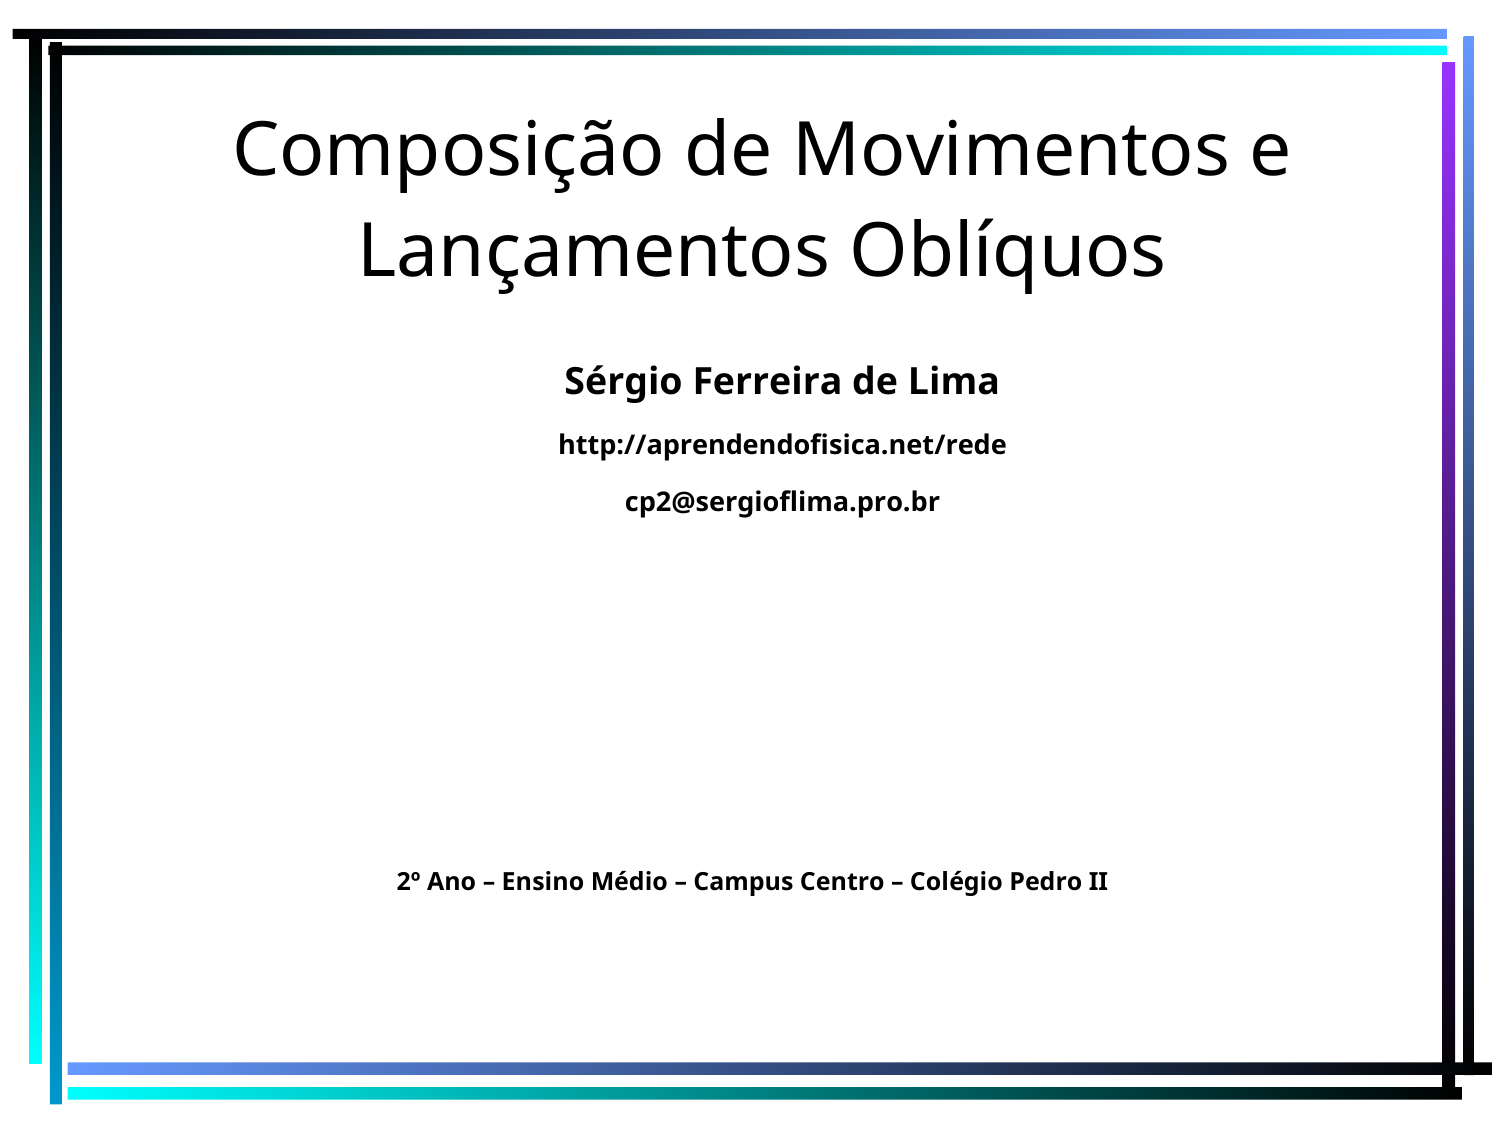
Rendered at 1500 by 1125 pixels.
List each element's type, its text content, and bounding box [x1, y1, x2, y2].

title Composição de Movimentos e Lançamentos Oblíquos [125, 87, 1401, 278]
text_box 2º Ano – Ensino Médio – Campus Centro – Colégio Pedro II [88, 856, 1418, 916]
text_box Sérgio Ferreira de Lima http://aprendendofisica.net/rede cp2@sergioflima.pro.br [413, 347, 1152, 511]
